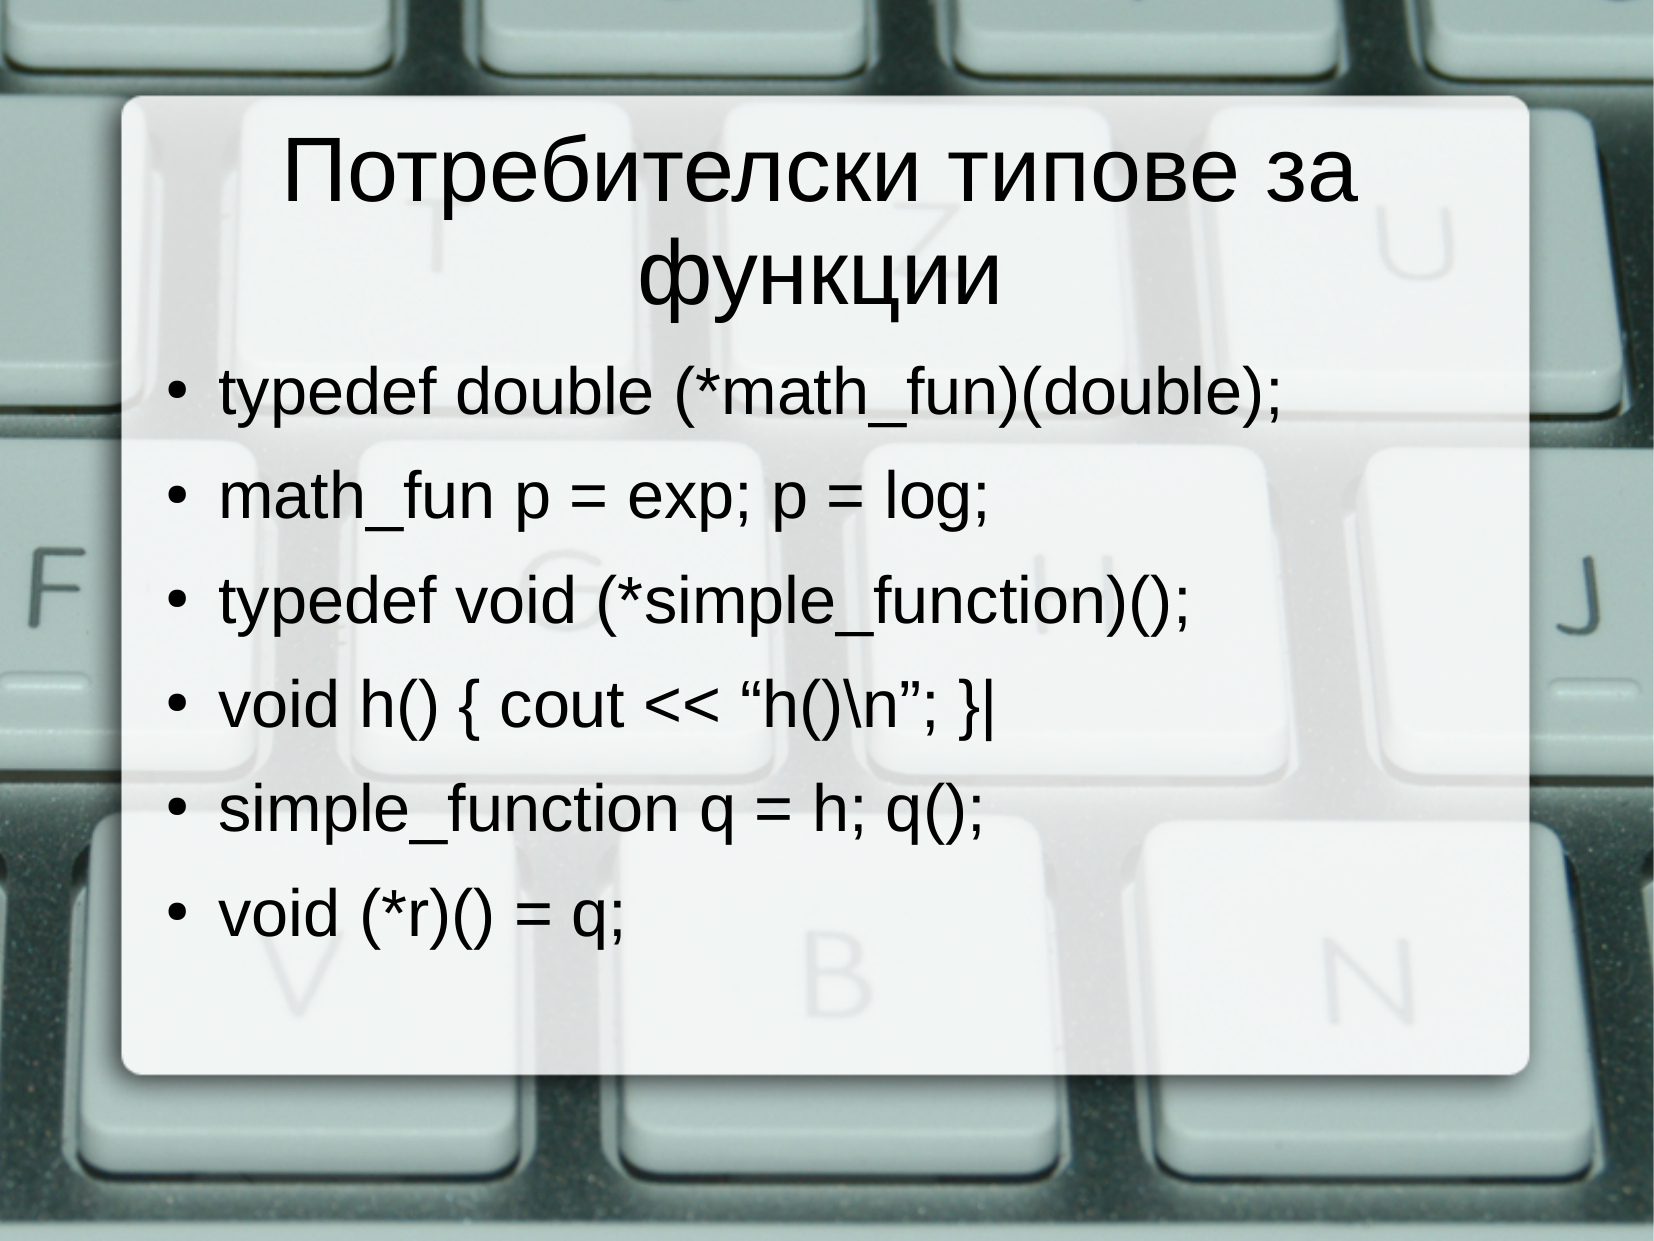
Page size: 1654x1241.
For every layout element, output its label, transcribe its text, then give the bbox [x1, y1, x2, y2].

picture [0, 0, 1654, 1241]
title Потребителски типове за функции [135, 117, 1506, 325]
list typedef double (*math_fun)(double); math_fun p = exp; p = log; typedef void (*simple_function)(); void h() { cout << “h()\n”; }| simple_function q = h; q(); void (*r)() = q; [147, 354, 1506, 1074]
